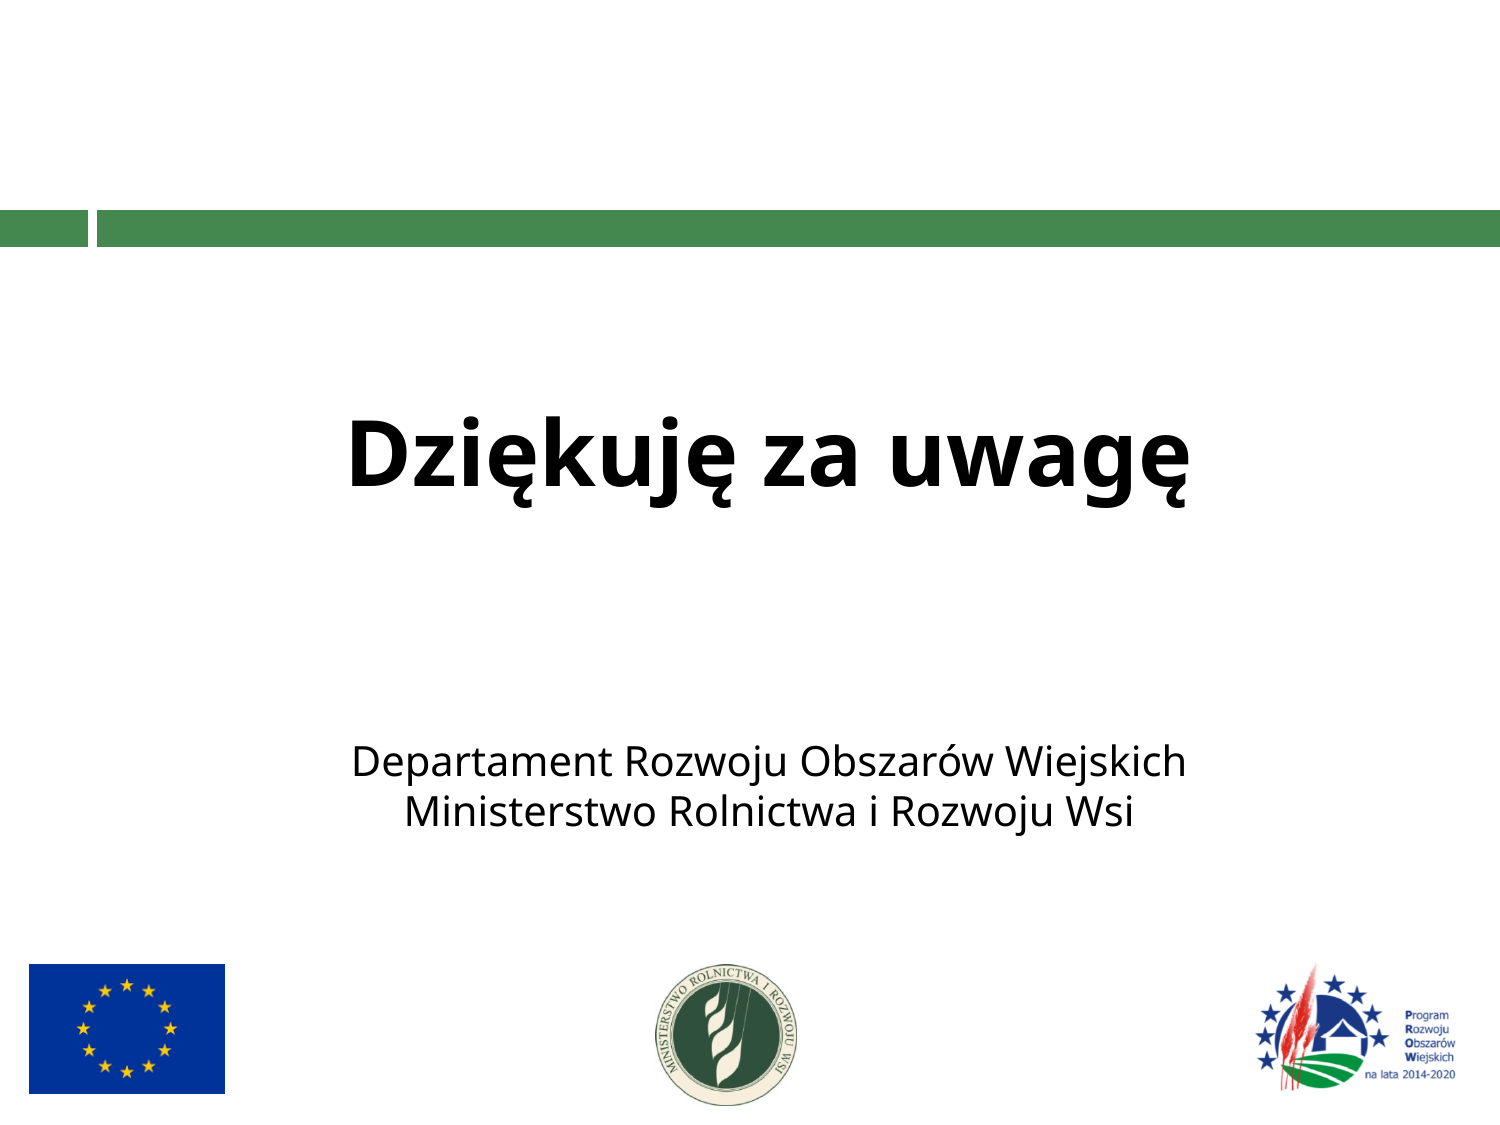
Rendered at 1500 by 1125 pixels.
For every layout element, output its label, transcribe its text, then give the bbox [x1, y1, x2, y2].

list Dziękuję za uwagę Departament Rozwoju Obszarów Wiejskich Ministerstwo Rolnictwa i Rozwoju Wsi [100, 262, 1438, 956]
